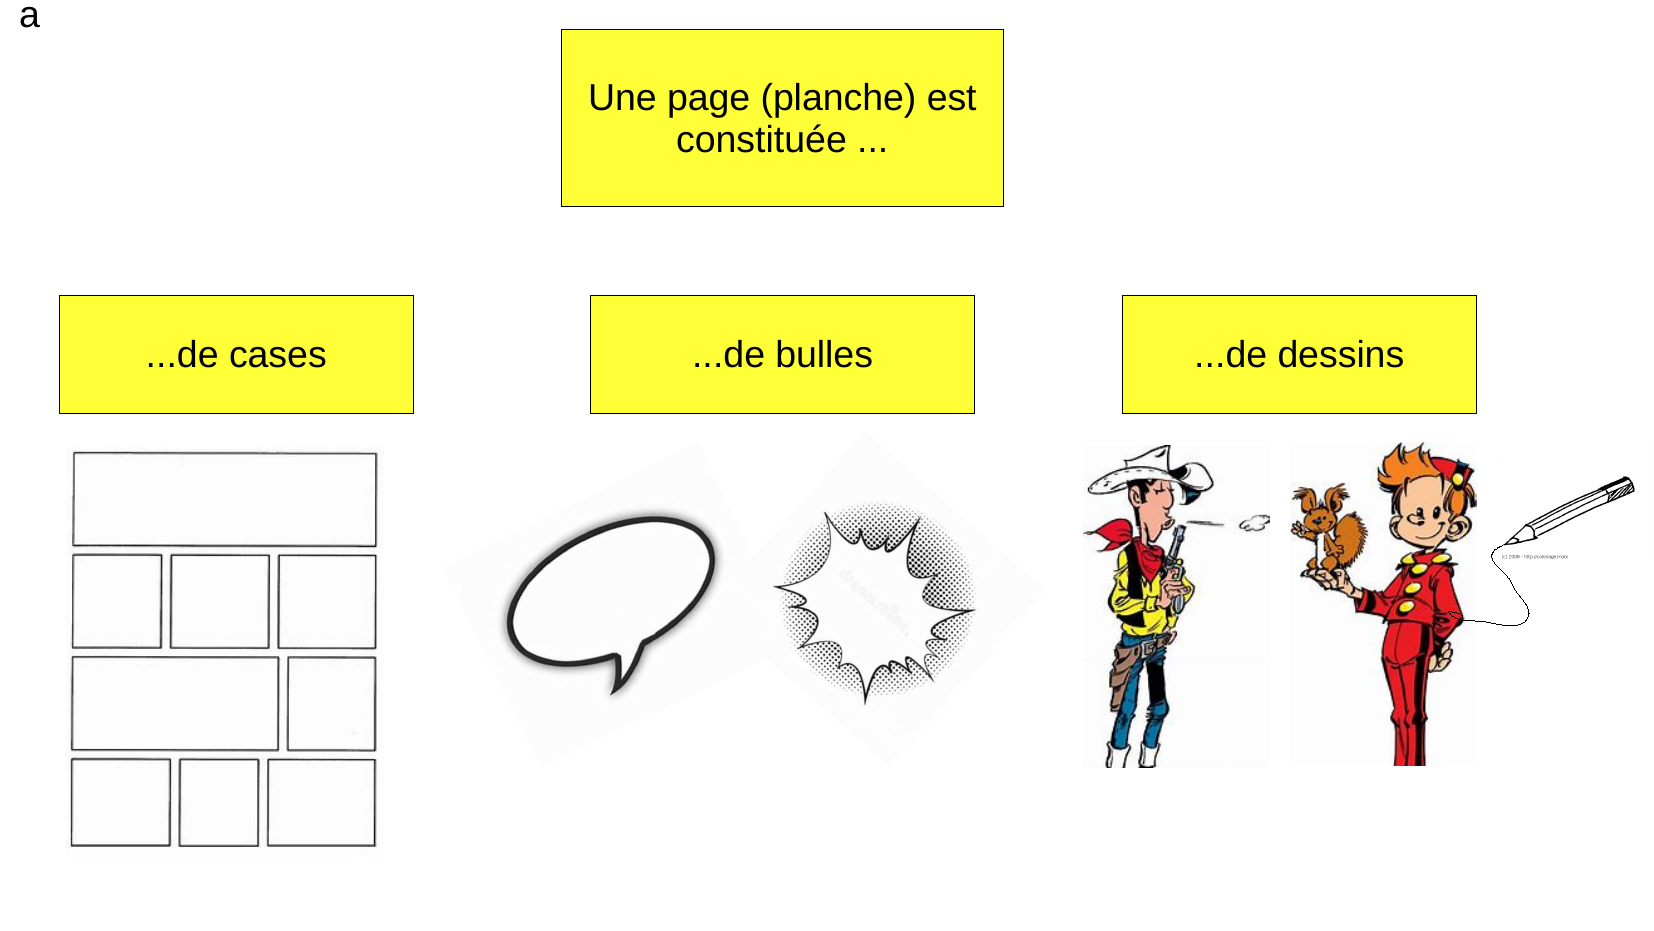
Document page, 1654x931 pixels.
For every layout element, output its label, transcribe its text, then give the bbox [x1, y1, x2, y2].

picture [442, 430, 1047, 768]
picture [1290, 442, 1477, 766]
text_box ...de bulles [590, 295, 975, 414]
text_box ...de dessins [1122, 295, 1477, 414]
picture [66, 447, 384, 857]
picture [1499, 437, 1654, 562]
picture [1083, 445, 1270, 768]
text_box Une page (planche) est constituée ... [561, 29, 1004, 207]
text_box a [0, 0, 60, 30]
text_box ...de cases [59, 295, 414, 414]
